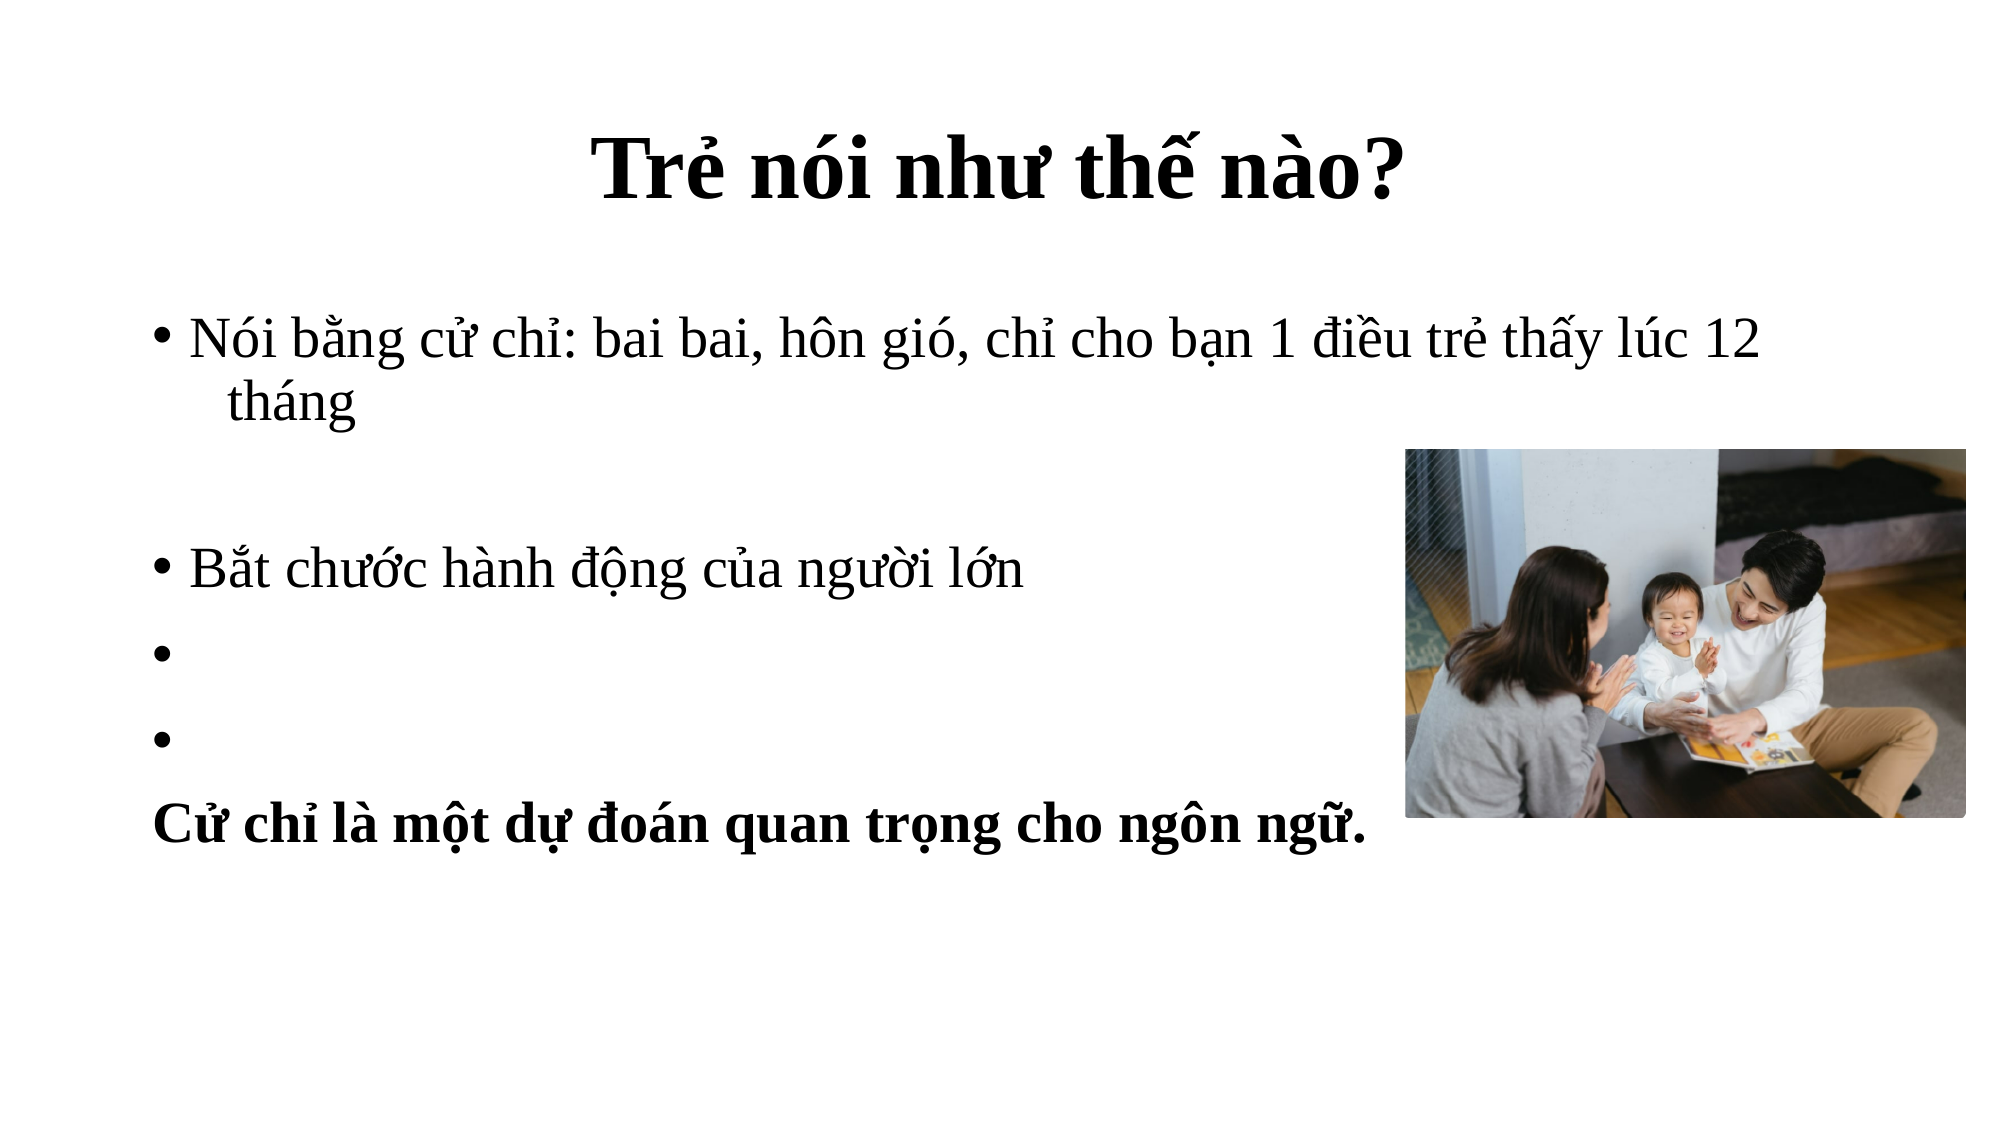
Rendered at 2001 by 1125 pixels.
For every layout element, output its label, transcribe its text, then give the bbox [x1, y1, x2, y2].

title Trẻ nói như thế nào? [137, 59, 1863, 278]
picture [1405, 449, 1970, 825]
list Nói bằng cử chỉ: bai bai, hôn gió, chỉ cho bạn 1 điều trẻ thấy lúc 12 tháng Bắt chước hành động của người lớn Cử chỉ là một dự đoán quan trọng cho ngôn ngữ. [137, 299, 1863, 1014]
